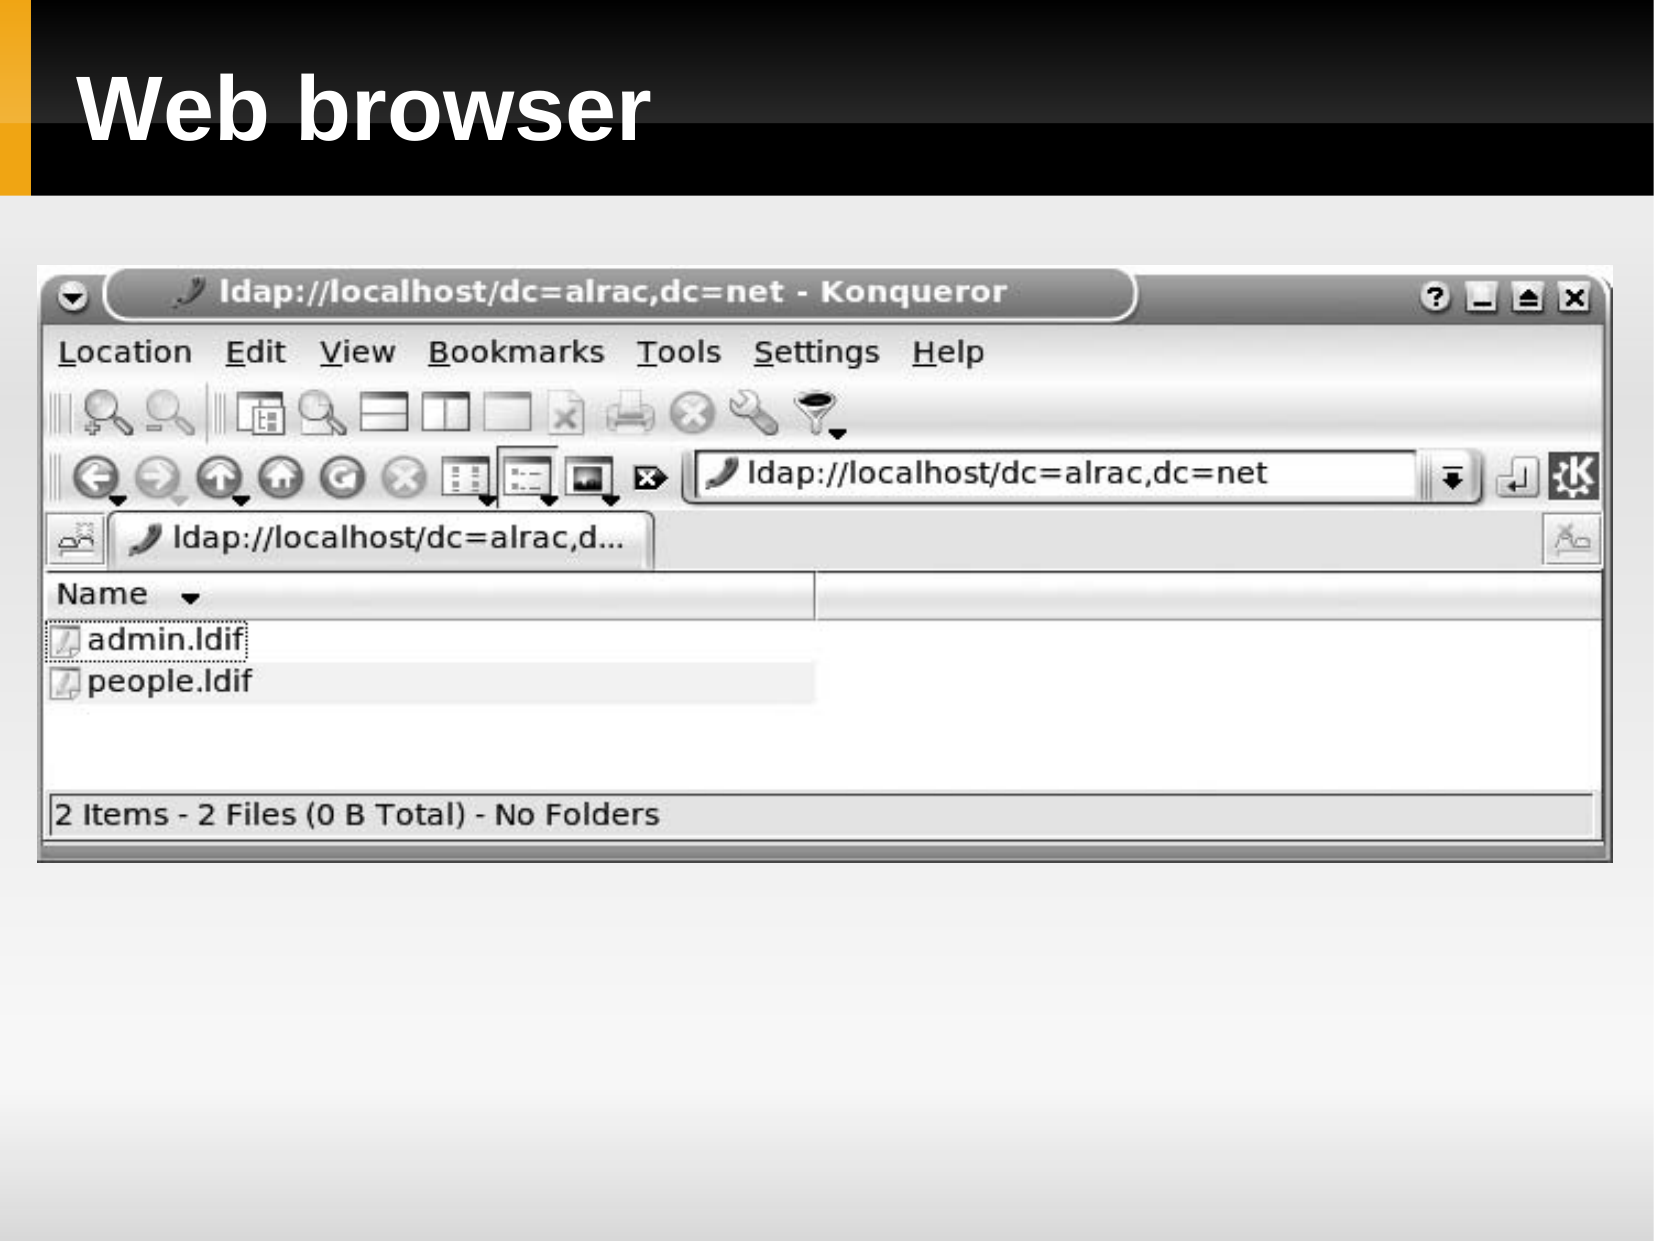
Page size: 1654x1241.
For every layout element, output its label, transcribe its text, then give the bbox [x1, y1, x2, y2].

title Web browser [76, 7, 1565, 200]
picture [37, 265, 1613, 863]
